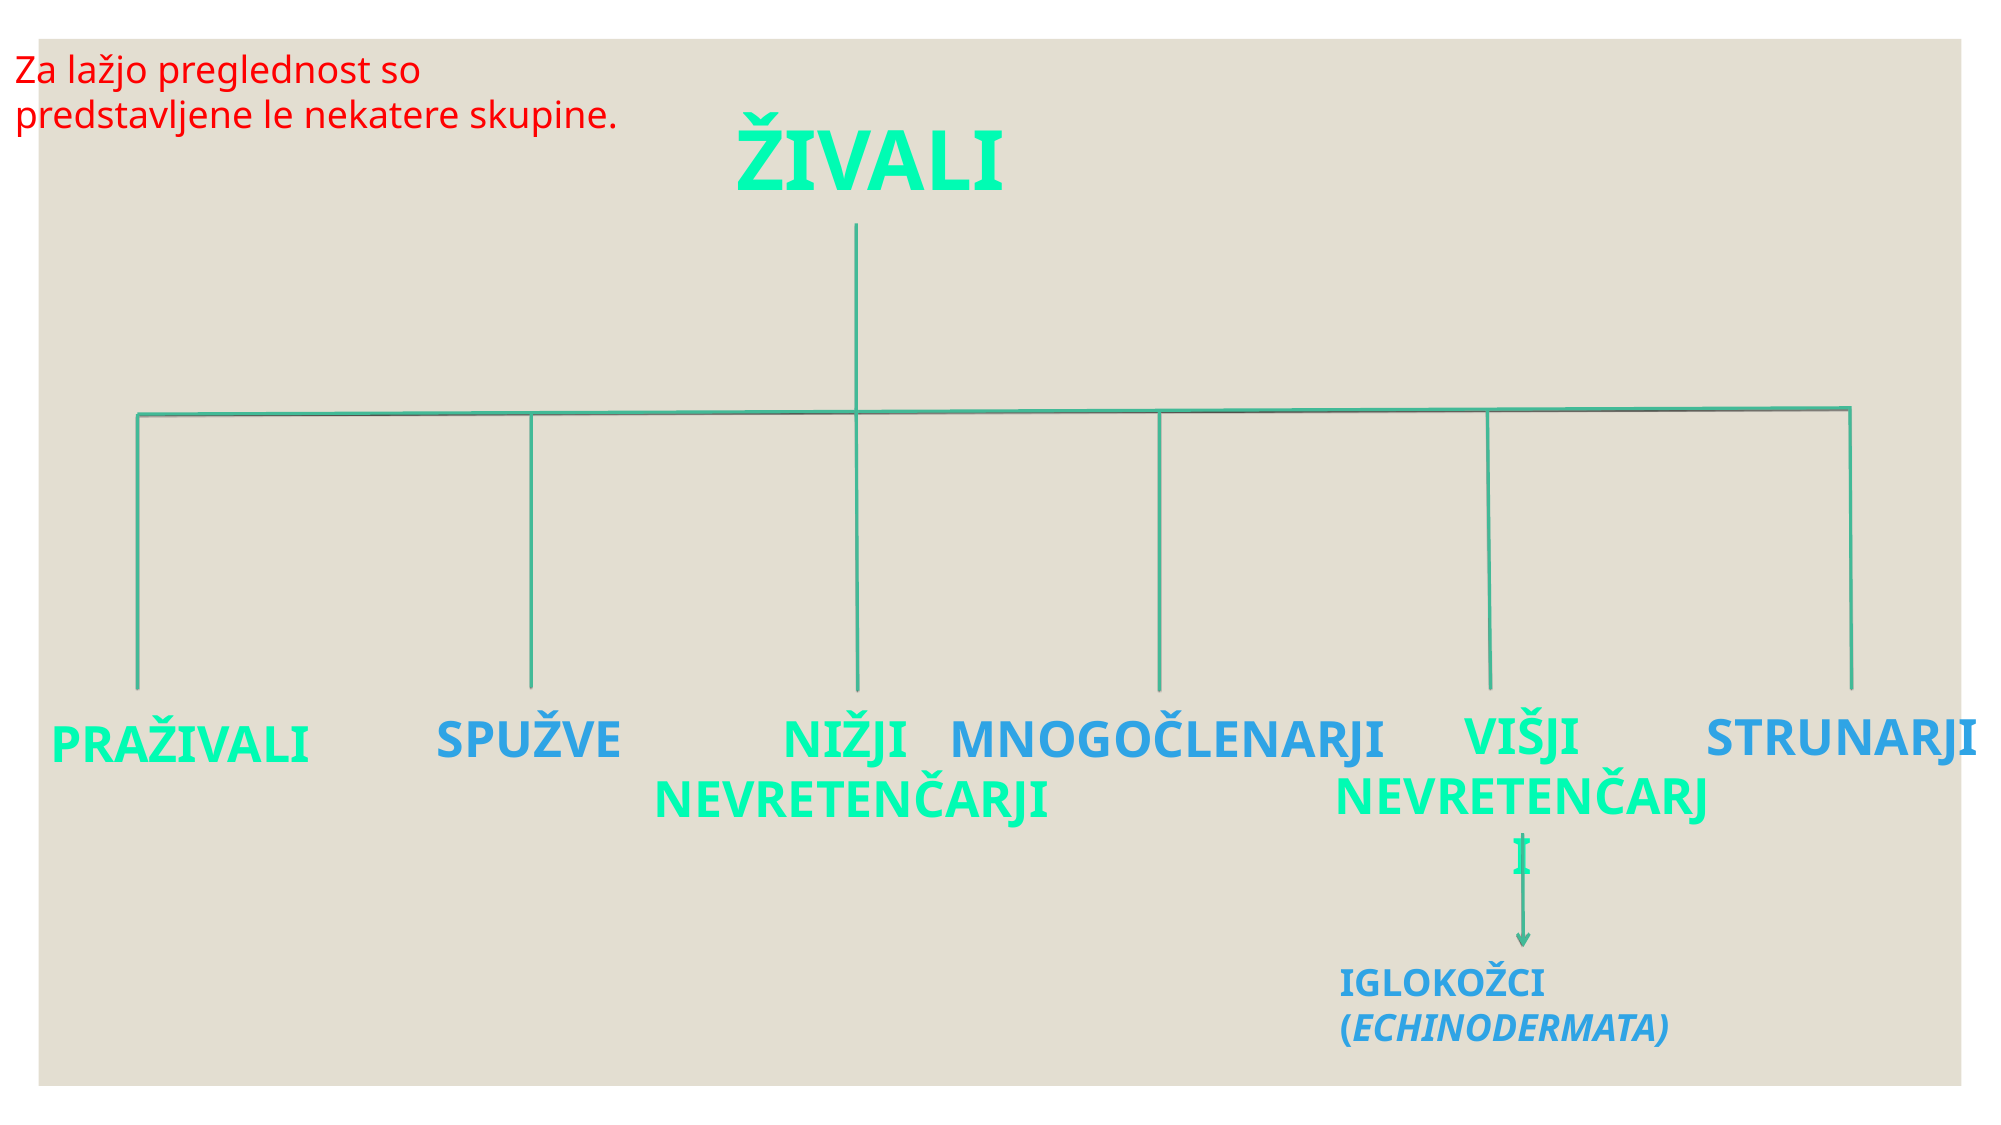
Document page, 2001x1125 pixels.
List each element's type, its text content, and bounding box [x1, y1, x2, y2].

text_box iglokožci (Echinodermata) [1325, 951, 1758, 1057]
text_box Praživali [0, 704, 469, 780]
text_box Živali [490, 99, 1261, 215]
text_box strunarji [1692, 698, 2000, 774]
text_box Nižji Nevretenčarji [639, 699, 1064, 835]
text_box Mnogočlenarji [934, 699, 1312, 775]
text_box Spužve [421, 699, 639, 775]
text_box Višji Nevretenčarji [1312, 696, 1733, 892]
text_box Za lažjo preglednost so predstavljene le nekatere skupine. [0, 38, 660, 144]
